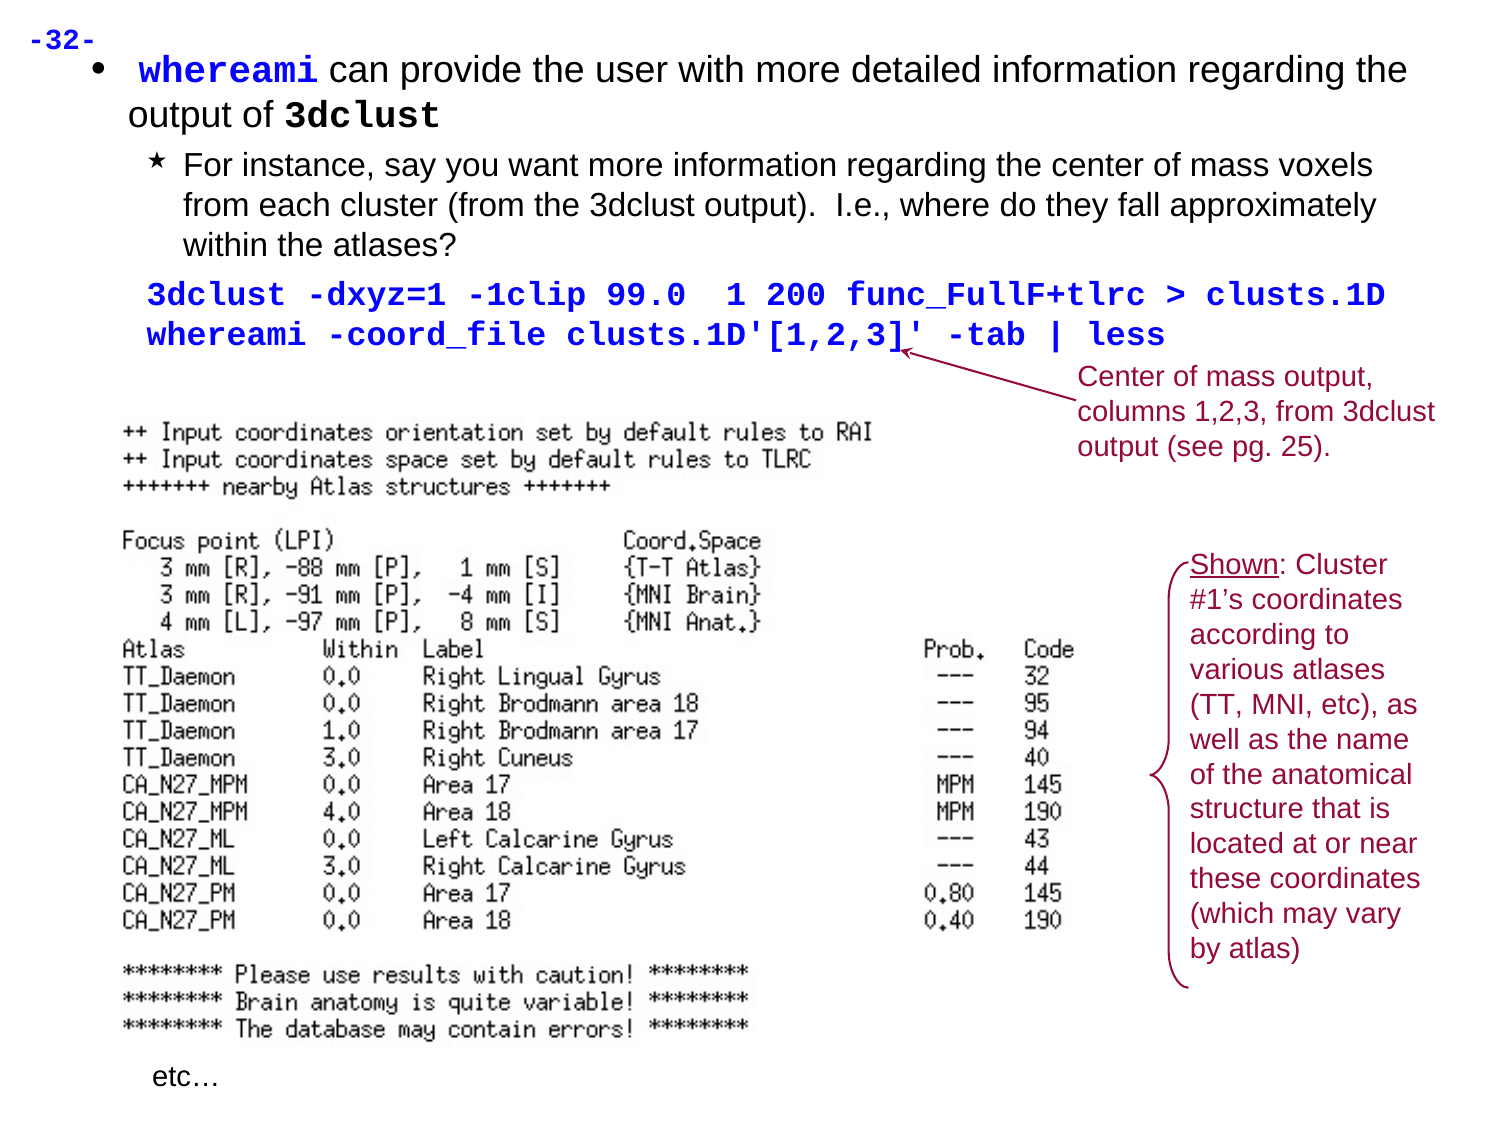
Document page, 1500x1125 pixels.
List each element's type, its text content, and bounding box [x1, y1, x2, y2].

text_box Shown: Cluster #1’s coordinates according to various atlases (TT, MNI, etc), as well as the name of the anatomical structure that is located at or near these coordinates (which may vary by atlas) [1174, 537, 1438, 973]
text_box etc… [137, 1063, 263, 1101]
text_box whereami can provide the user with more detailed information regarding the output of 3dclust For instance, say you want more information regarding the center of mass voxels from each cluster (from the 3dclust output). I.e., where do they fall approximately within the atlases? 3dclust -dxyz=1 -1clip 99.0 1 200 func_FullF+tlrc > clusts.1D whereami -coord_file clusts.1D'[1,2,3]' -tab | less [74, 37, 1450, 188]
text_box Center of mass output, columns 1,2,3, from 3dclust output (see pg. 25). [1062, 349, 1476, 471]
picture [122, 414, 1101, 1063]
